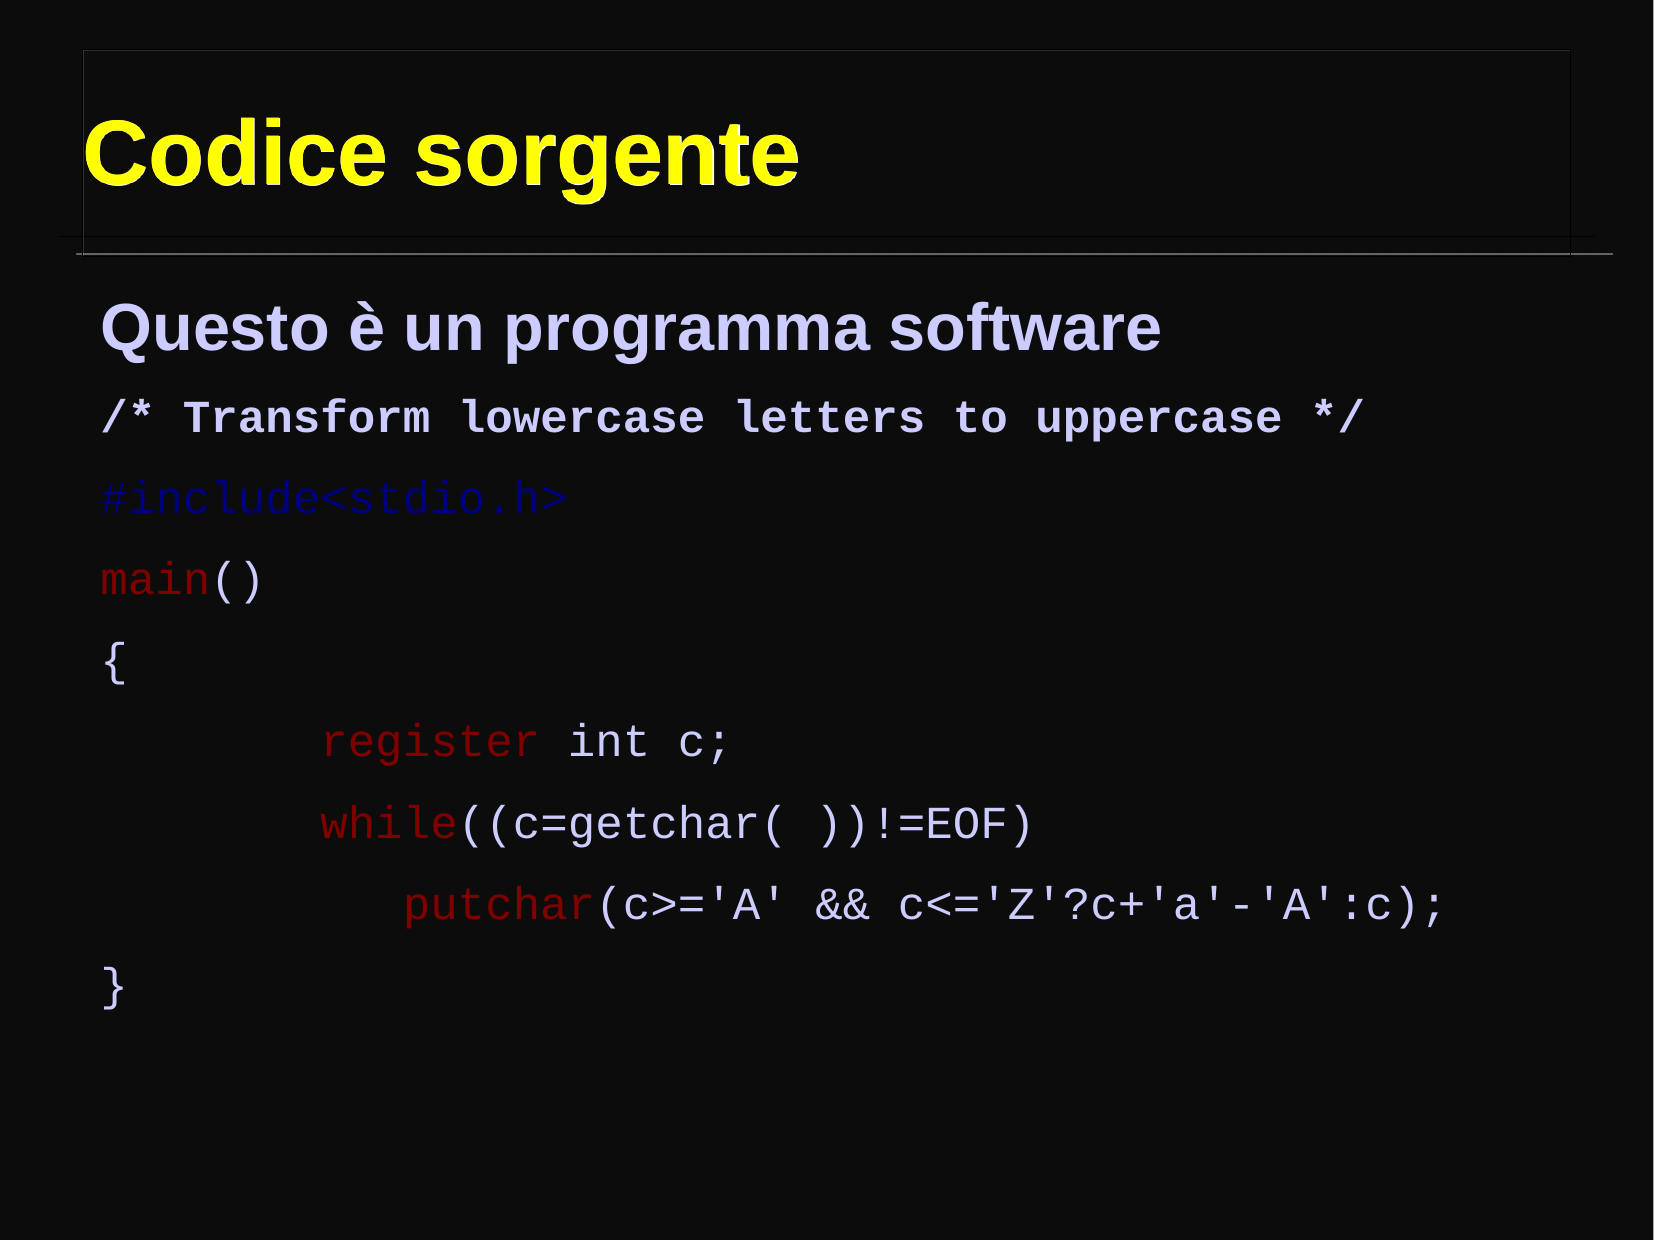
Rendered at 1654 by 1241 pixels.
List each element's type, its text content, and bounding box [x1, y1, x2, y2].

title Codice sorgente [82, 49, 1571, 257]
list Questo è un programma software /* Transform lowercase letters to uppercase */ #include<stdio.h> main() { register int c; while((c=getchar( ))!=EOF) putchar(c>='A' && c<='Z'?c+'a'-'A':c); } [82, 290, 1571, 1094]
